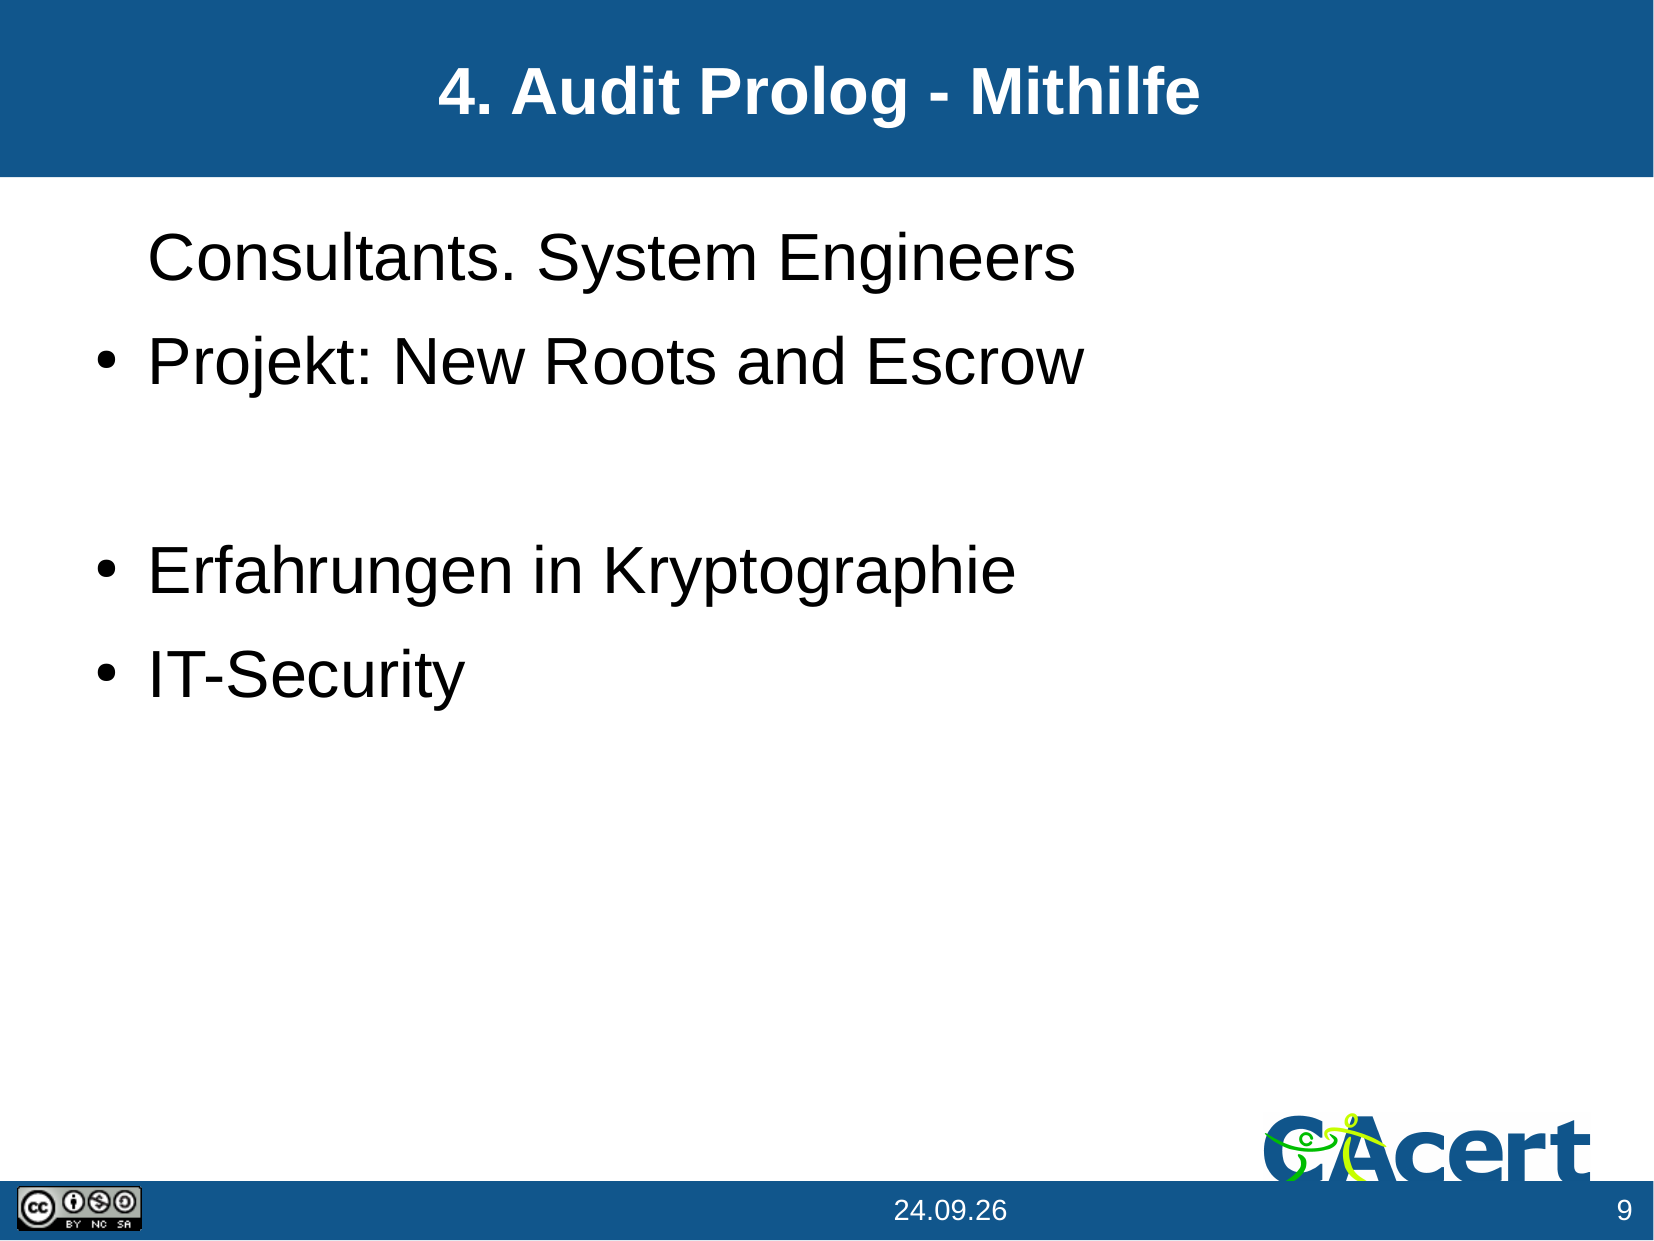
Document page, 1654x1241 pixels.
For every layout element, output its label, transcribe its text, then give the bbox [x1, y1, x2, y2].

list Consultants. System Engineers Projekt: New Roots and Escrow Erfahrungen in Kryptographie IT-Security [76, 220, 1566, 1093]
picture [1263, 1112, 1591, 1181]
title 4. Audit Prolog - Mithilfe [76, 17, 1565, 166]
picture [17, 1186, 142, 1231]
